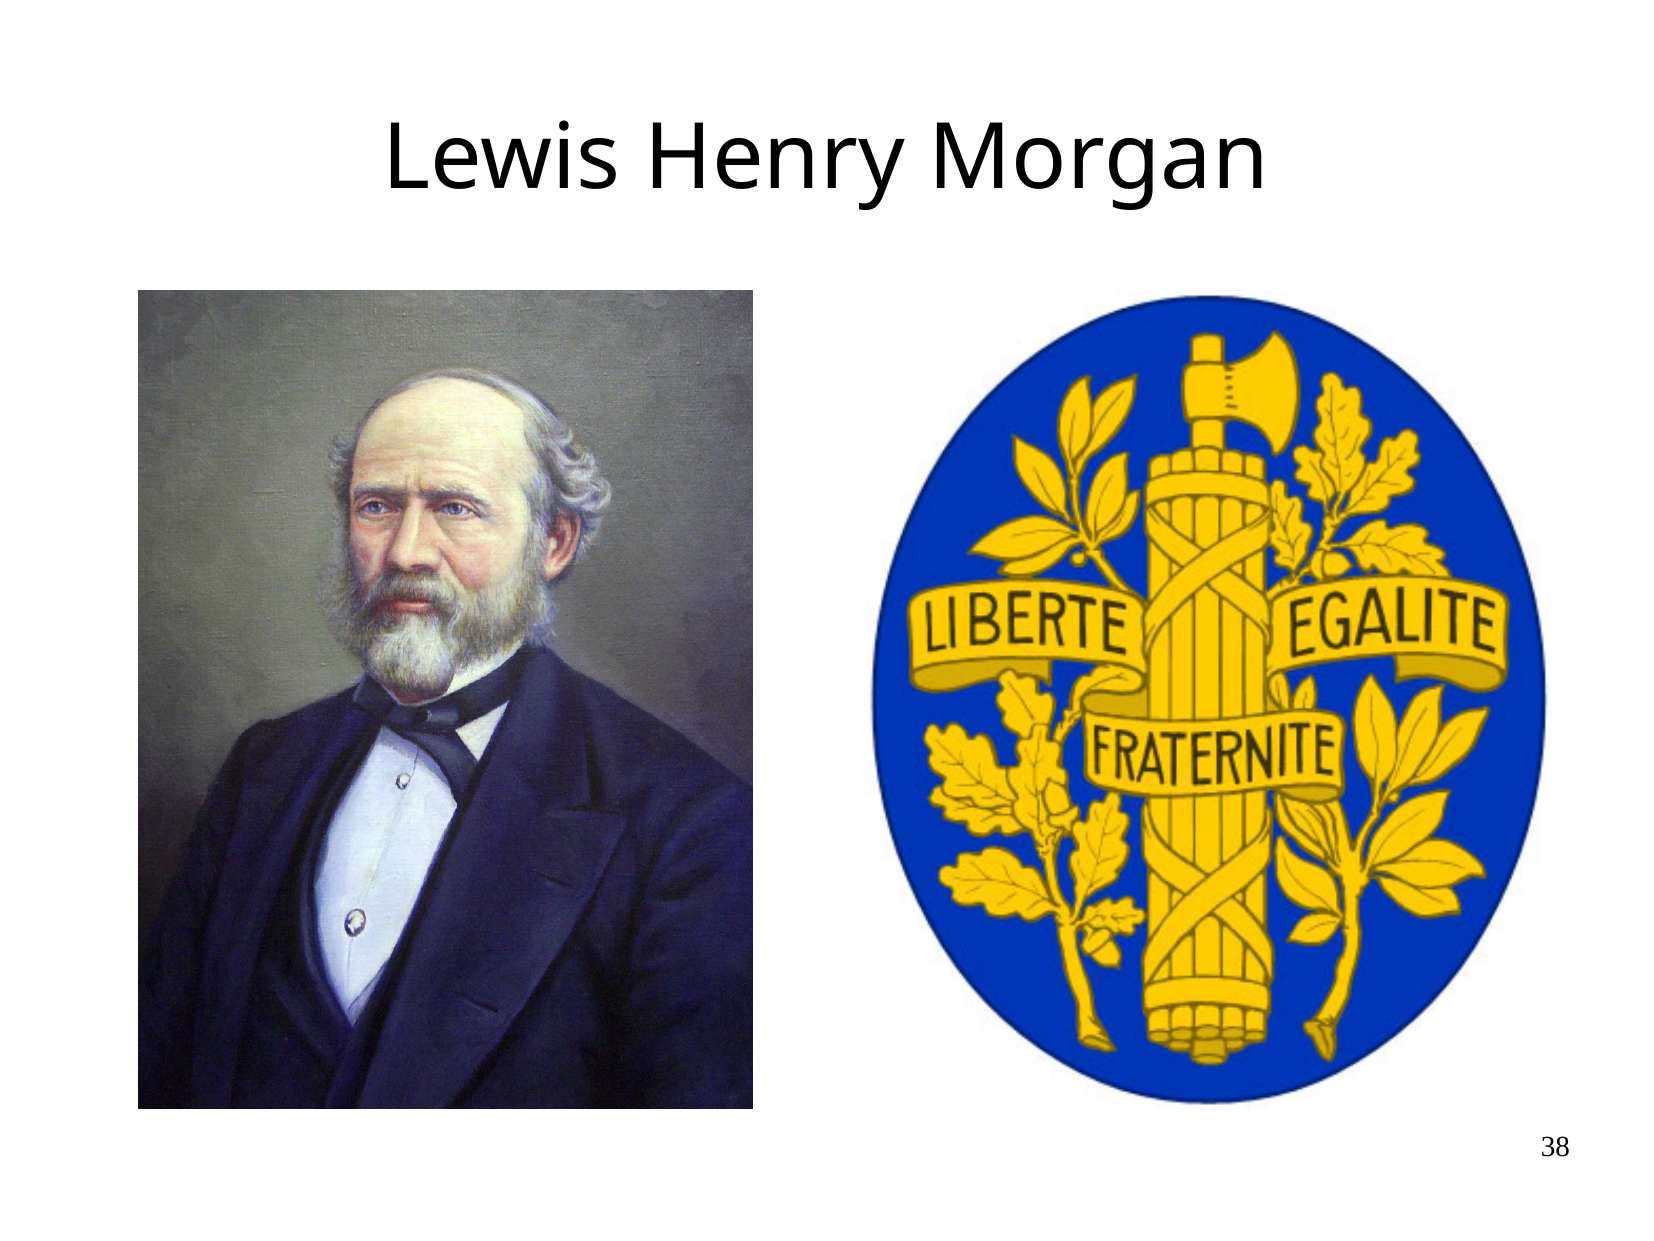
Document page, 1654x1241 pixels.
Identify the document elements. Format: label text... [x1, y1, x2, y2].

title Lewis Henry Morgan [82, 49, 1571, 257]
picture [865, 290, 1550, 1109]
picture [138, 290, 753, 1109]
